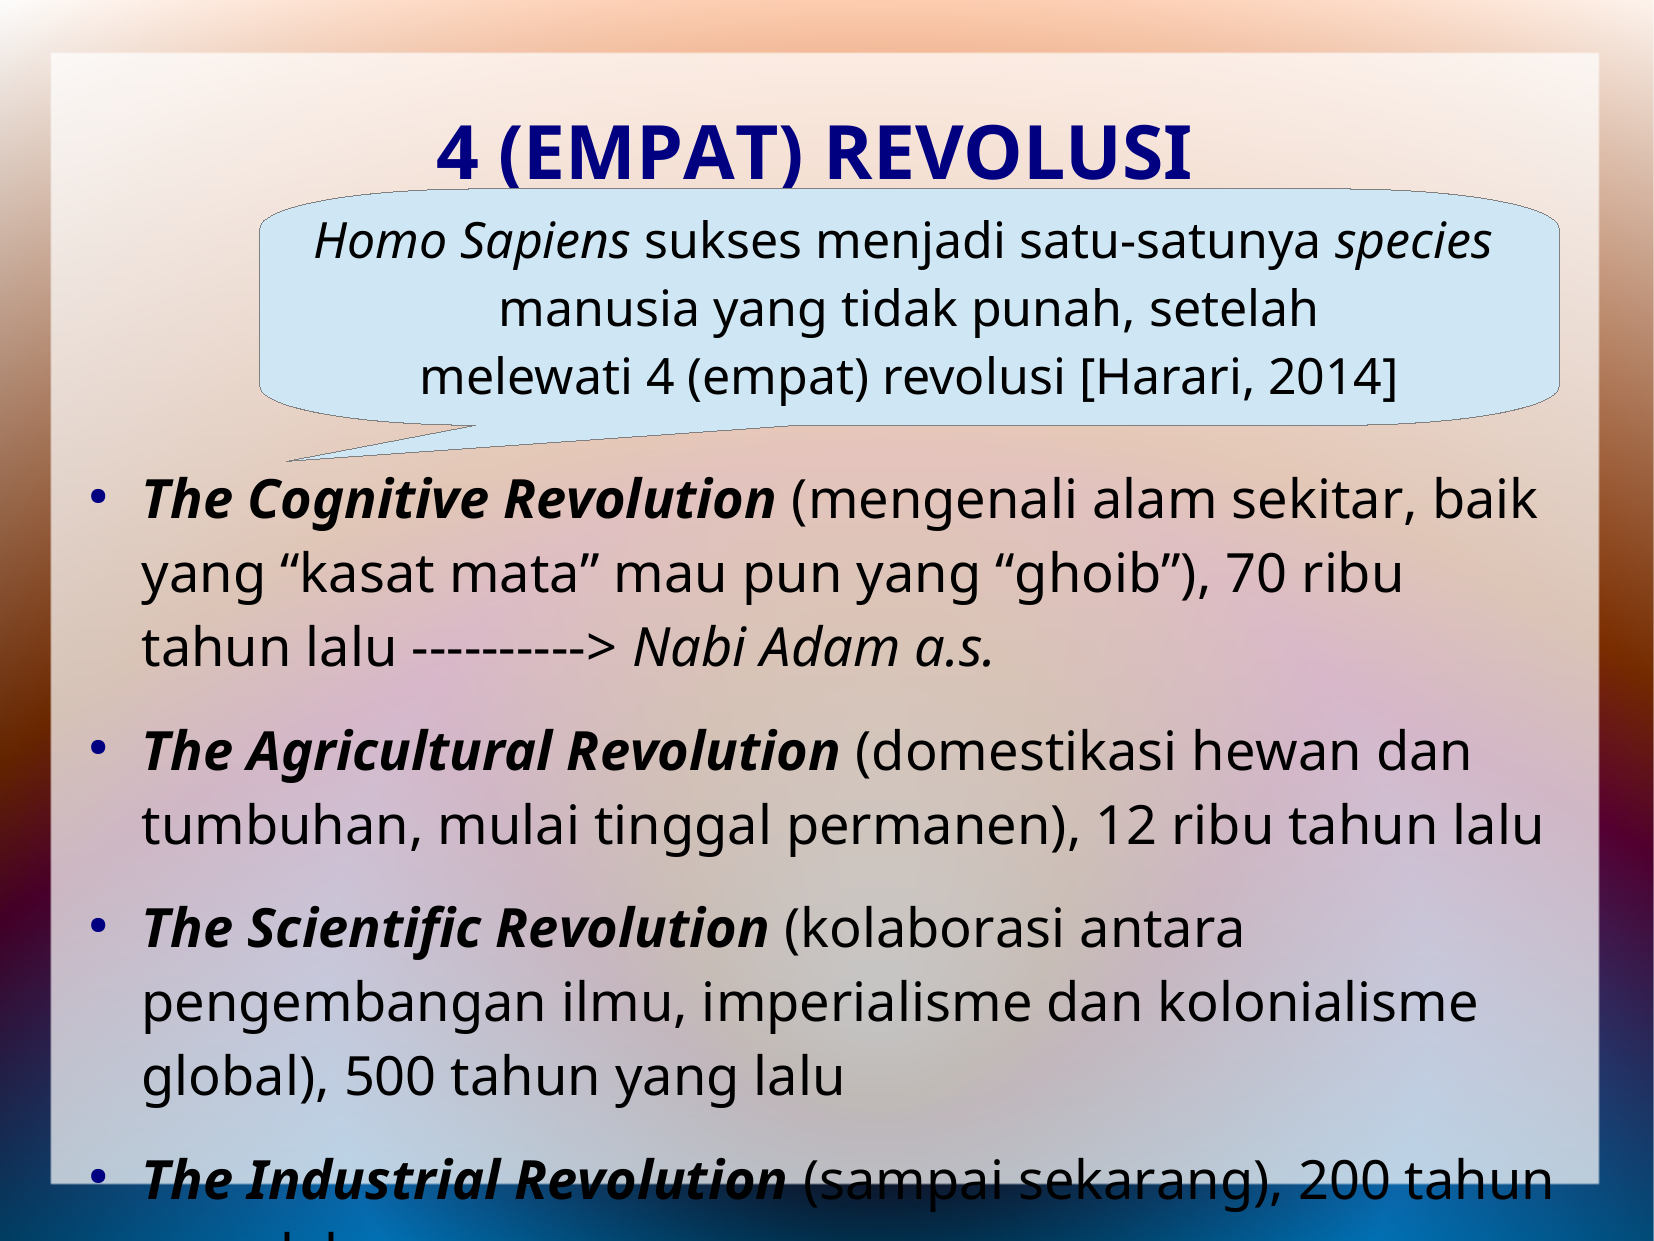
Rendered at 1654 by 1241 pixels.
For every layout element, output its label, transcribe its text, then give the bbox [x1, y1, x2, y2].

picture [0, 0, 1654, 1241]
list The Cognitive Revolution (mengenali alam sekitar, baik yang “kasat mata” mau pun yang “ghoib”), 70 ribu tahun lalu ----------> Nabi Adam a.s. The Agricultural Revolution (domestikasi hewan dan tumbuhan, mulai tinggal permanen), 12 ribu tahun lalu The Scientific Revolution (kolaborasi antara pengembangan ilmu, imperialisme dan kolonialisme global), 500 tahun yang lalu The Industrial Revolution (sampai sekarang), 200 tahun yang lalu [70, 460, 1560, 1157]
title 4 (EMPAT) REVOLUSI [70, 64, 1559, 237]
text_box Homo Sapiens sukses menjadi satu-satunya species manusia yang tidak punah, setelah melewati 4 (empat) revolusi [Harari, 2014] [259, 188, 1560, 462]
